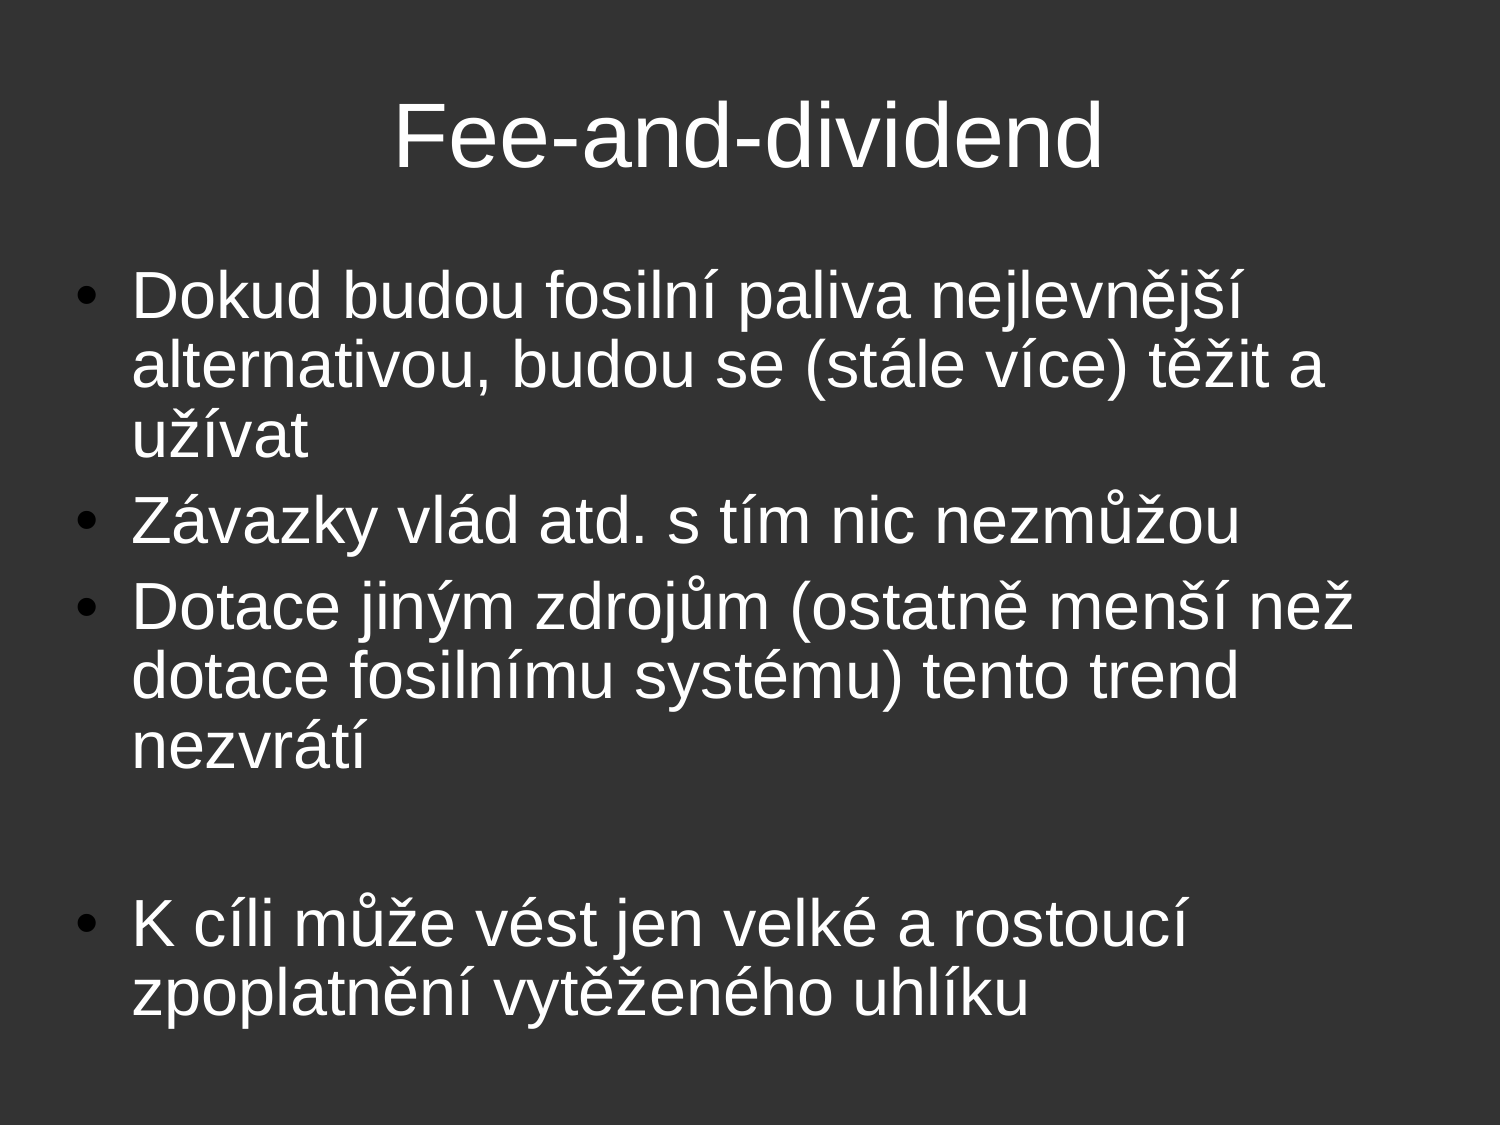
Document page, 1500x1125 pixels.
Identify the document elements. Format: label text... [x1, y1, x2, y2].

title Fee-and-dividend [75, 21, 1425, 257]
list Dokud budou fosilní paliva nejlevnější alternativou, budou se (stále více) těžit a užívat Závazky vlád atd. s tím nic nezmůžou Dotace jiným zdrojům (ostatně menší než dotace fosilnímu systému) tento trend nezvrátí K cíli může vést jen velké a rostoucí zpoplatnění vytěženého uhlíku [75, 262, 1425, 1035]
